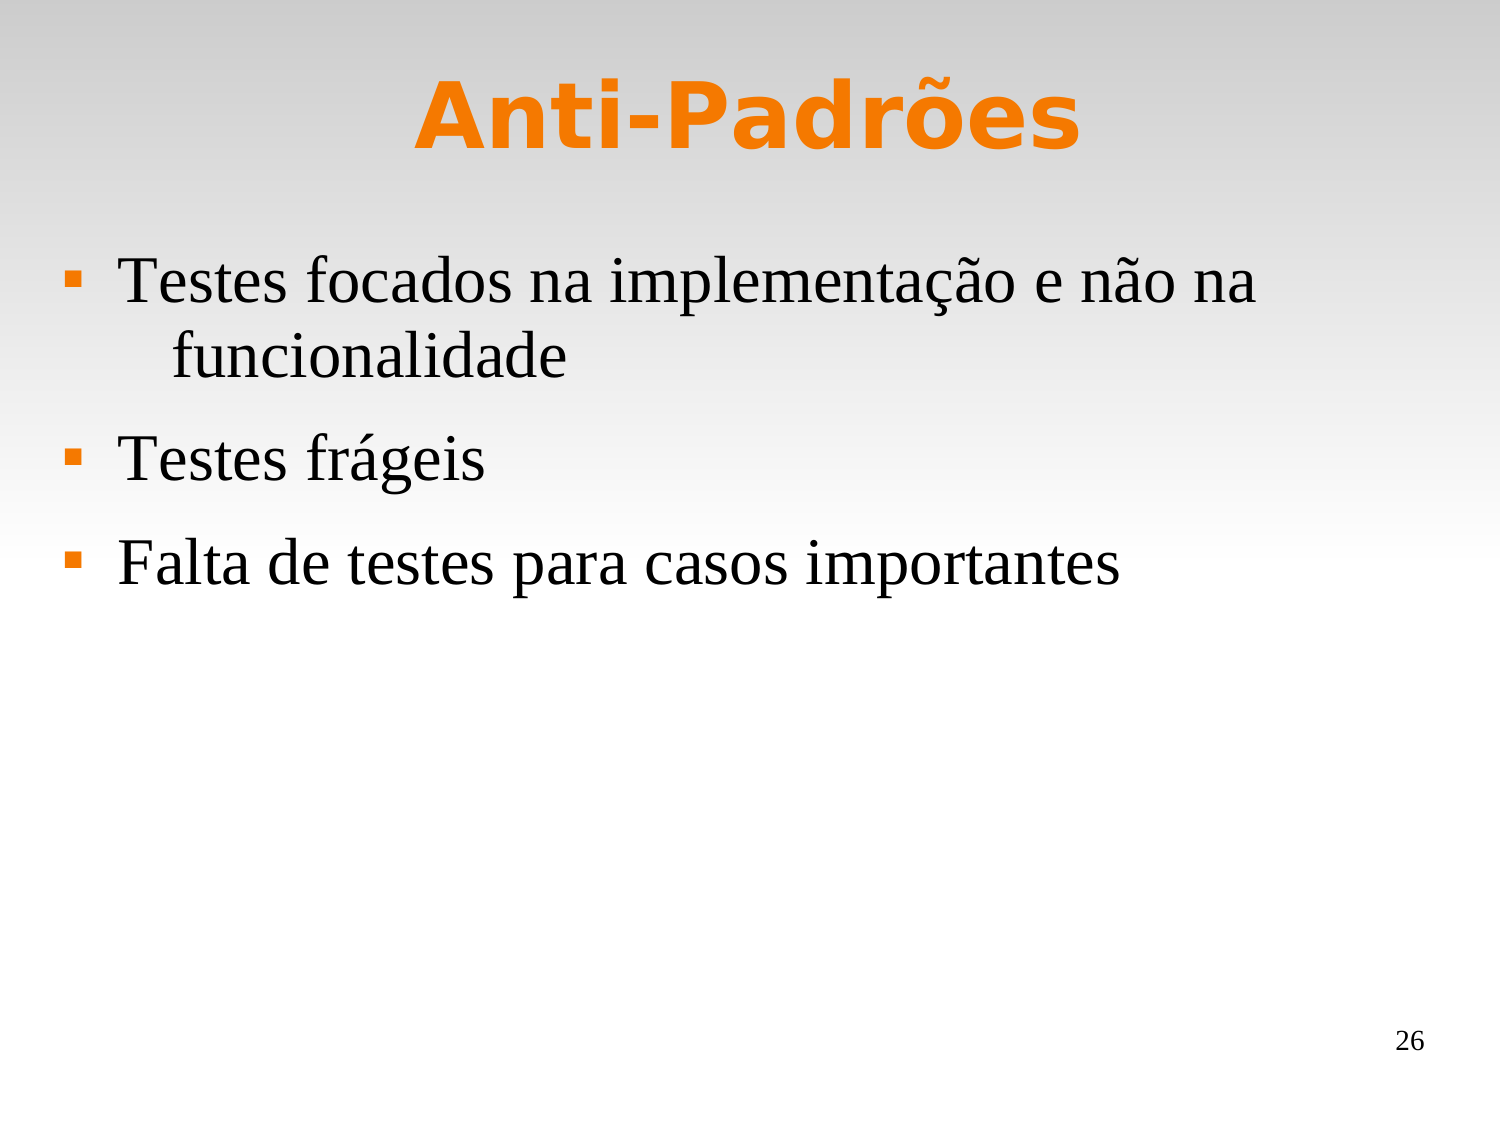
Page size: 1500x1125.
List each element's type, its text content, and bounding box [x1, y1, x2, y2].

title Anti-Padrões [29, 38, 1469, 197]
list Testes focados na implementação e não na funcionalidade Testes frágeis Falta de testes para casos importantes [29, 243, 1469, 1073]
